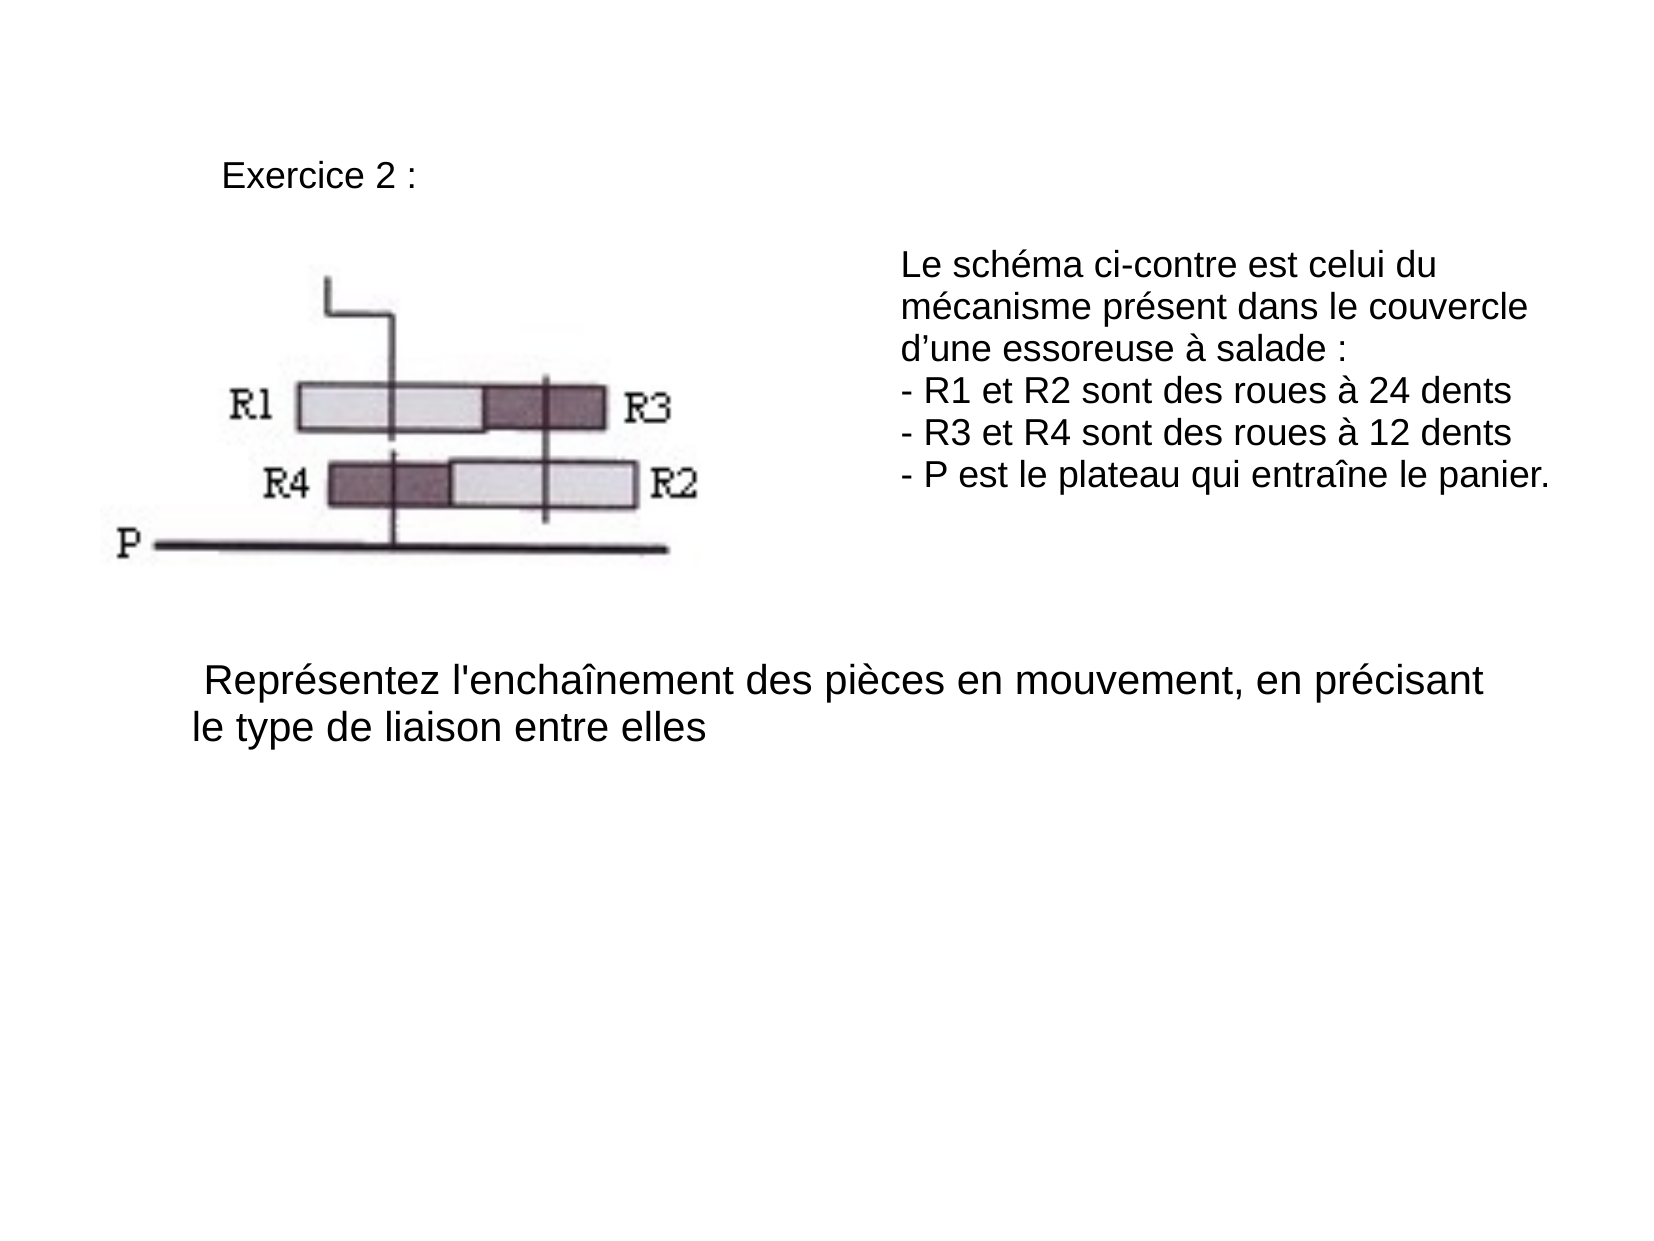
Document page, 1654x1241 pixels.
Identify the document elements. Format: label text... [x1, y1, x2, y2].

text_box Le schéma ci-contre est celui du mécanisme présent dans le couvercle d’une essoreuse à salade : - R1 et R2 sont des roues à 24 dents - R3 et R4 sont des roues à 12 dents - P est le plateau qui entraîne le panier. [885, 236, 1595, 503]
picture [100, 206, 739, 657]
text_box Représentez l'enchaînement des pièces en mouvement, en précisant le type de liaison entre elles [177, 649, 1506, 759]
text_box Exercice 2 : [206, 147, 621, 205]
